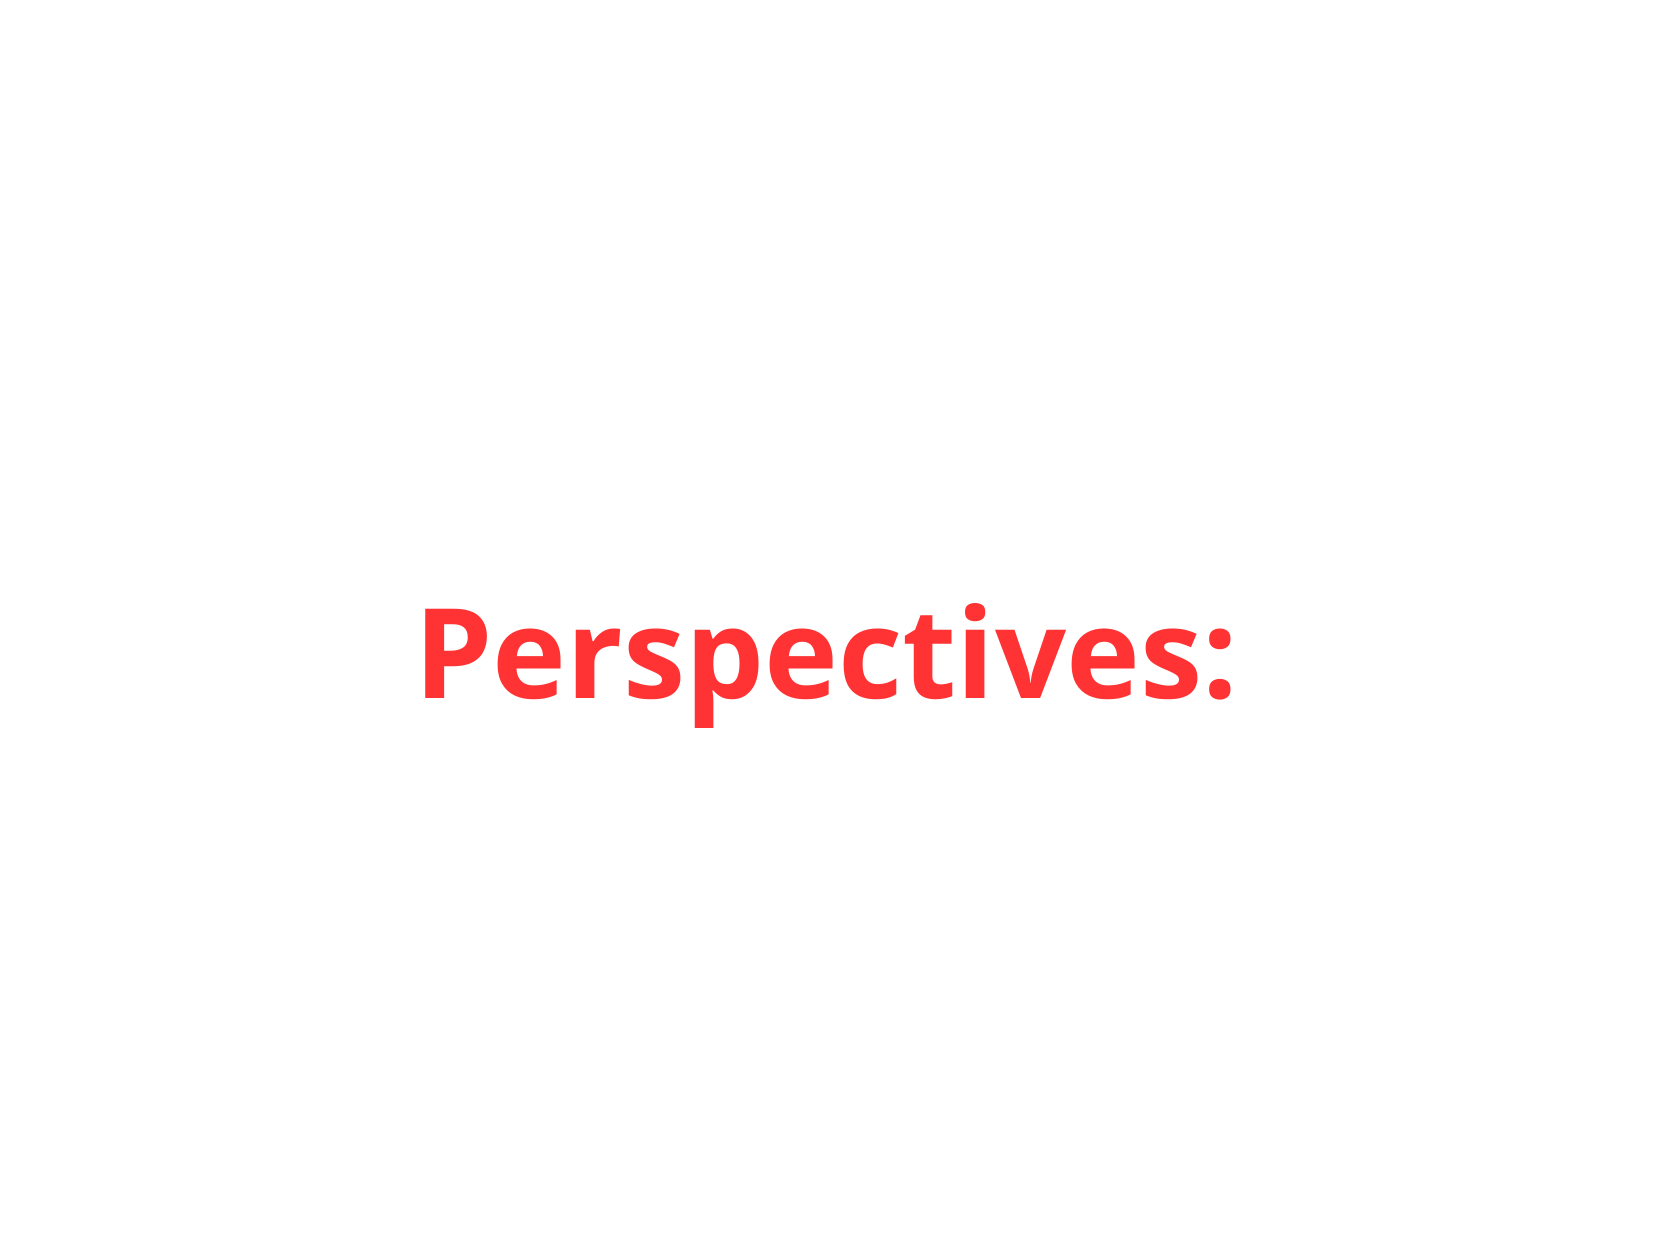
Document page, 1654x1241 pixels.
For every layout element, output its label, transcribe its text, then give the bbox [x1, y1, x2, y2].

subtitle Perspectives: [82, 290, 1571, 1010]
